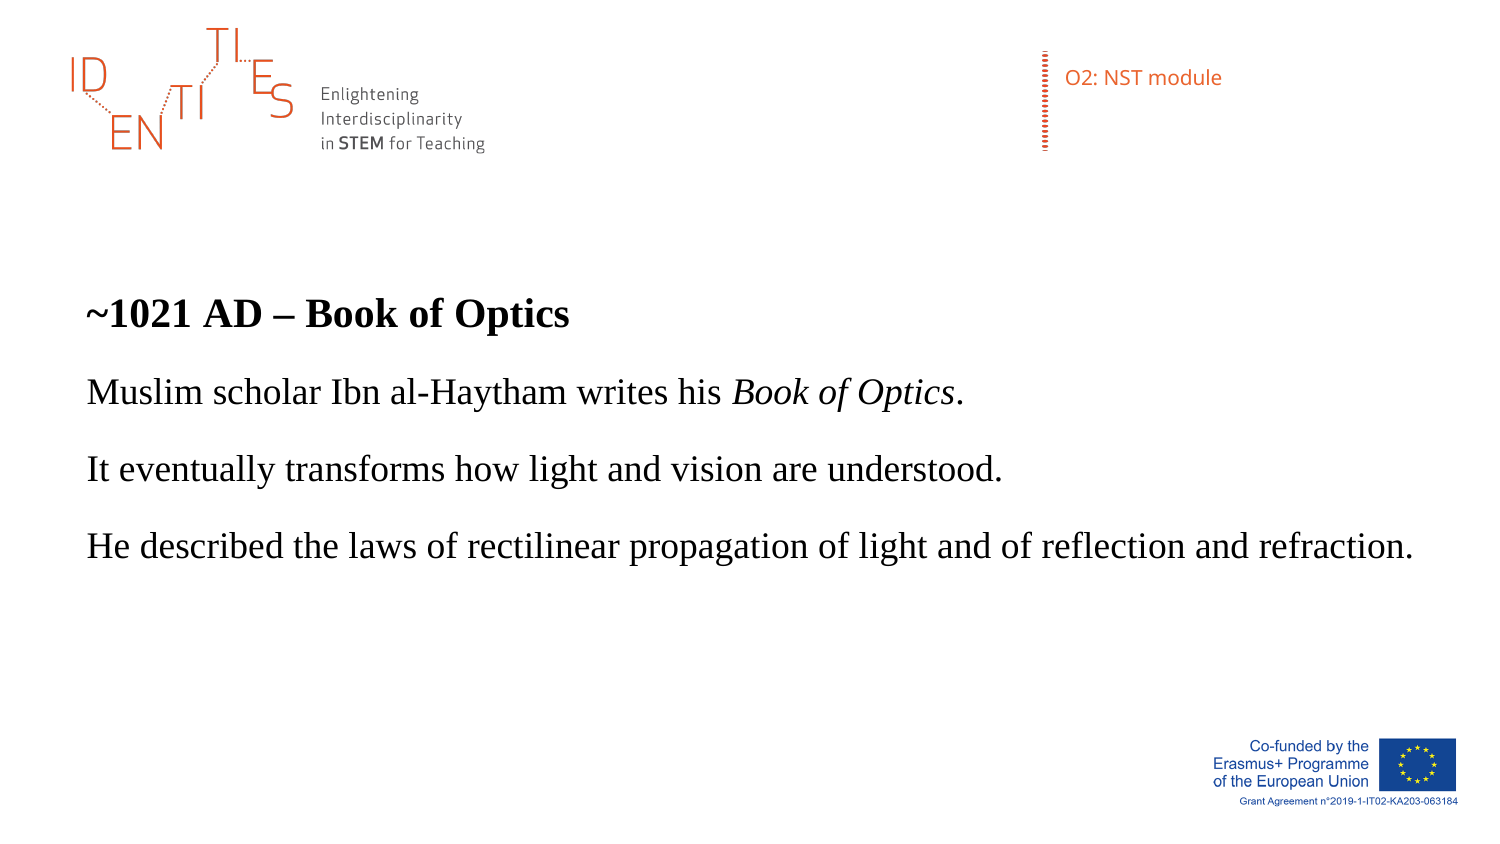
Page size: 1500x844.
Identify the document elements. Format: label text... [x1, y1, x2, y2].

picture [1042, 51, 1051, 151]
picture [1208, 735, 1459, 810]
text_box ~1021 AD – Book of Optics Muslim scholar Ibn al-Haytham writes his Book of Optics. It eventually transforms how light and vision are understood. He described the laws of rectilinear propagation of light and of reflection and refraction. [71, 175, 1486, 668]
picture [71, 24, 485, 157]
text_box O2: NST module [1051, 57, 1472, 139]
